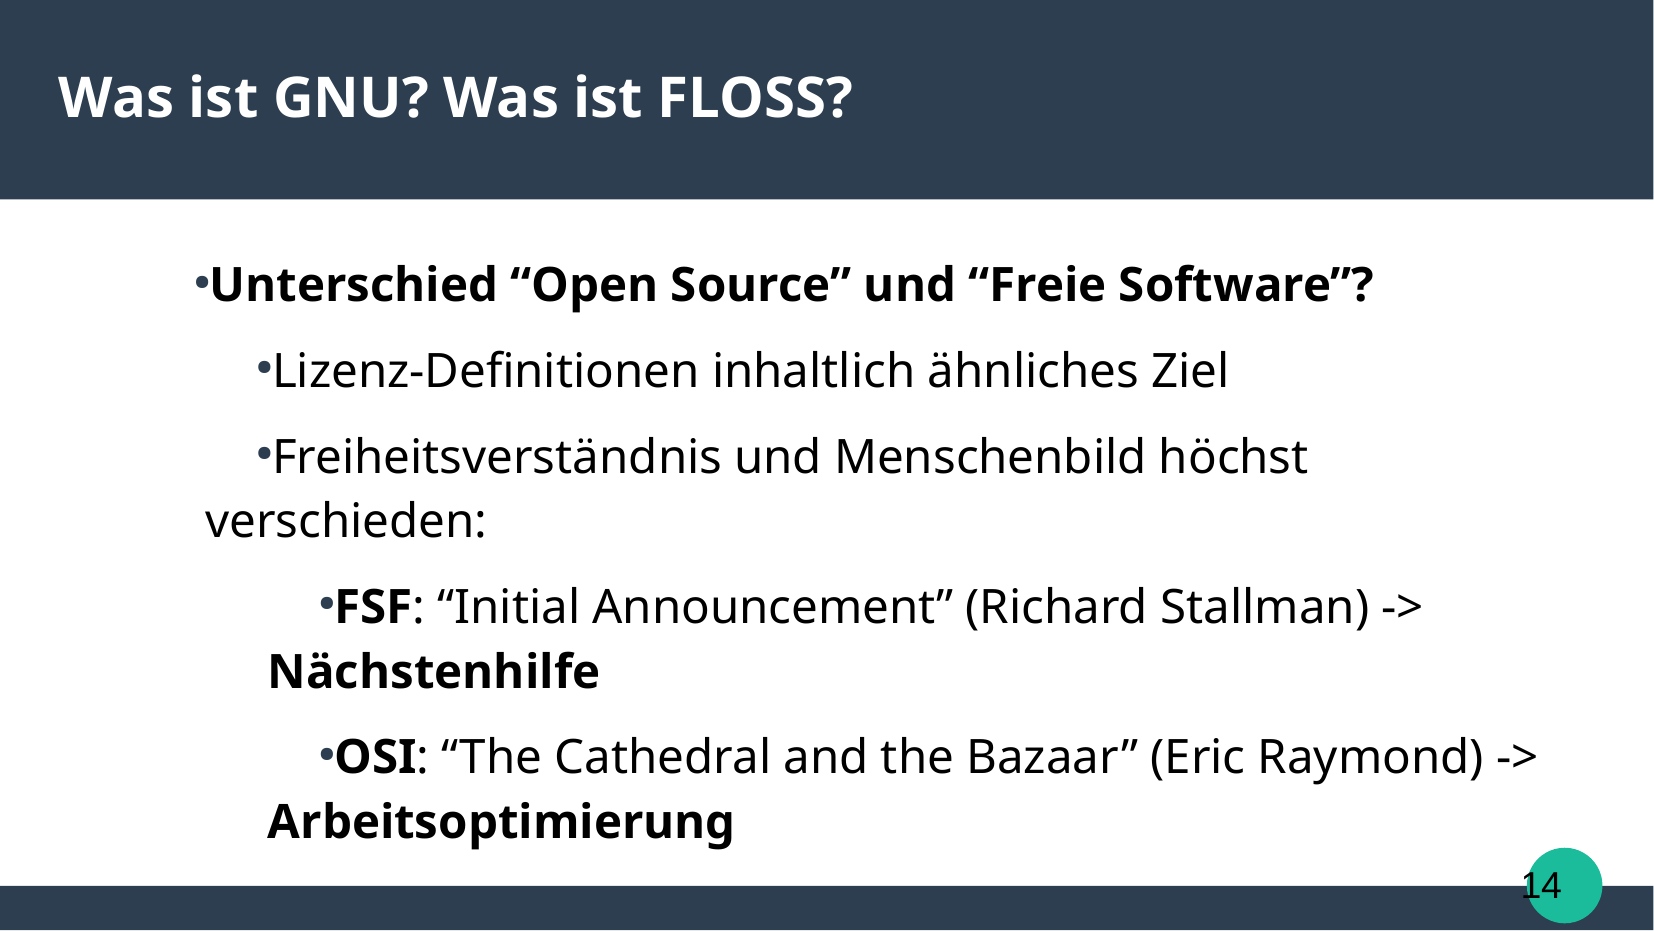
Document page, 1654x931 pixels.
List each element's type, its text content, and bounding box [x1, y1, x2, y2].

title Was ist GNU? Was ist FLOSS? [59, 37, 1595, 155]
list Unterschied “Open Source” und “Freie Software”? Lizenz-Definitionen inhaltlich ähnliches Ziel Freiheitsverständnis und Menschenbild höchst verschieden: FSF: “Initial Announcement” (Richard Stallman) -> Nächstenhilfe OSI: “The Cathedral and the Bazaar” (Eric Raymond) -> Arbeitsoptimierung [59, 243, 1595, 864]
